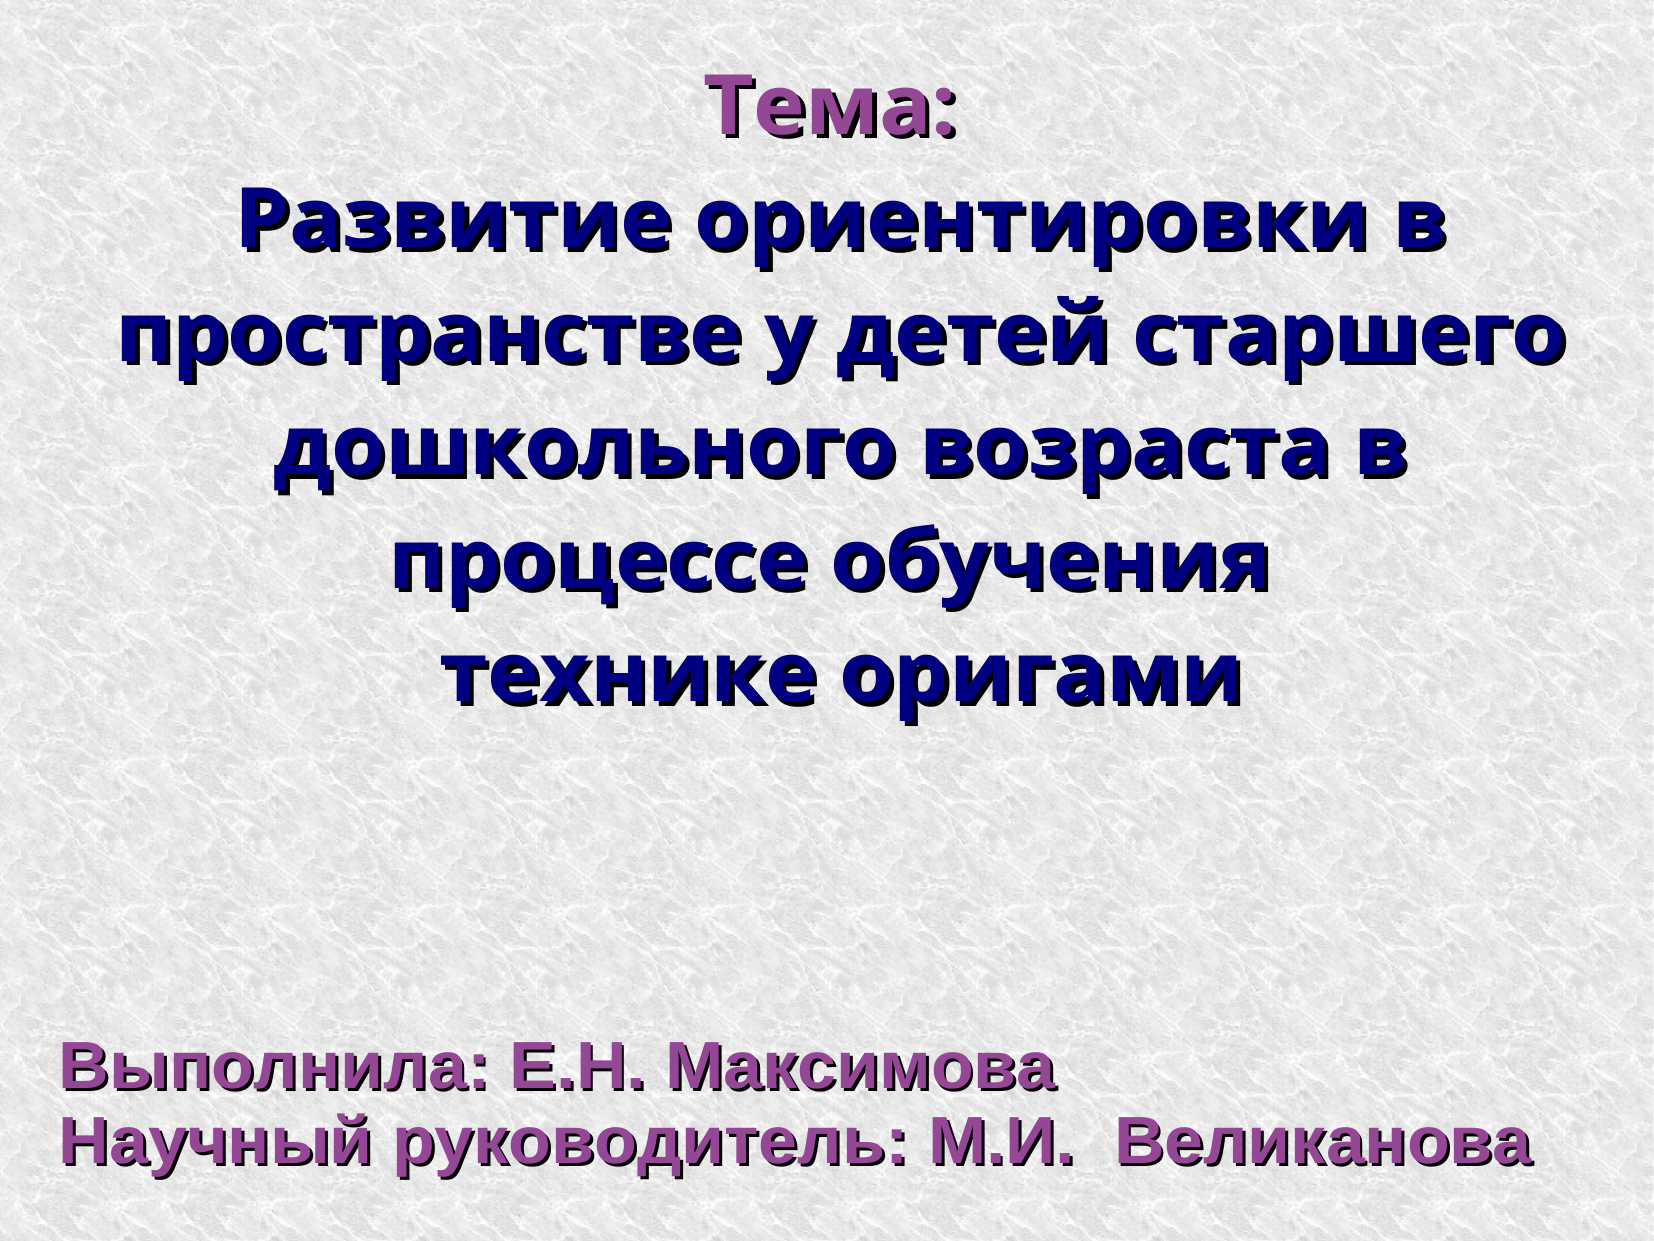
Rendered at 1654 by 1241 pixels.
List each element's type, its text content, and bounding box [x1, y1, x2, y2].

picture [0, 0, 1654, 1241]
text_box Тема: Развитие ориентировки в пространстве у детей старшего дошкольного возраста в процессе обучения технике оригами Выполнила: Е.Н. Максимова Научный руководитель: М.И. Великанова [59, 92, 1625, 1130]
